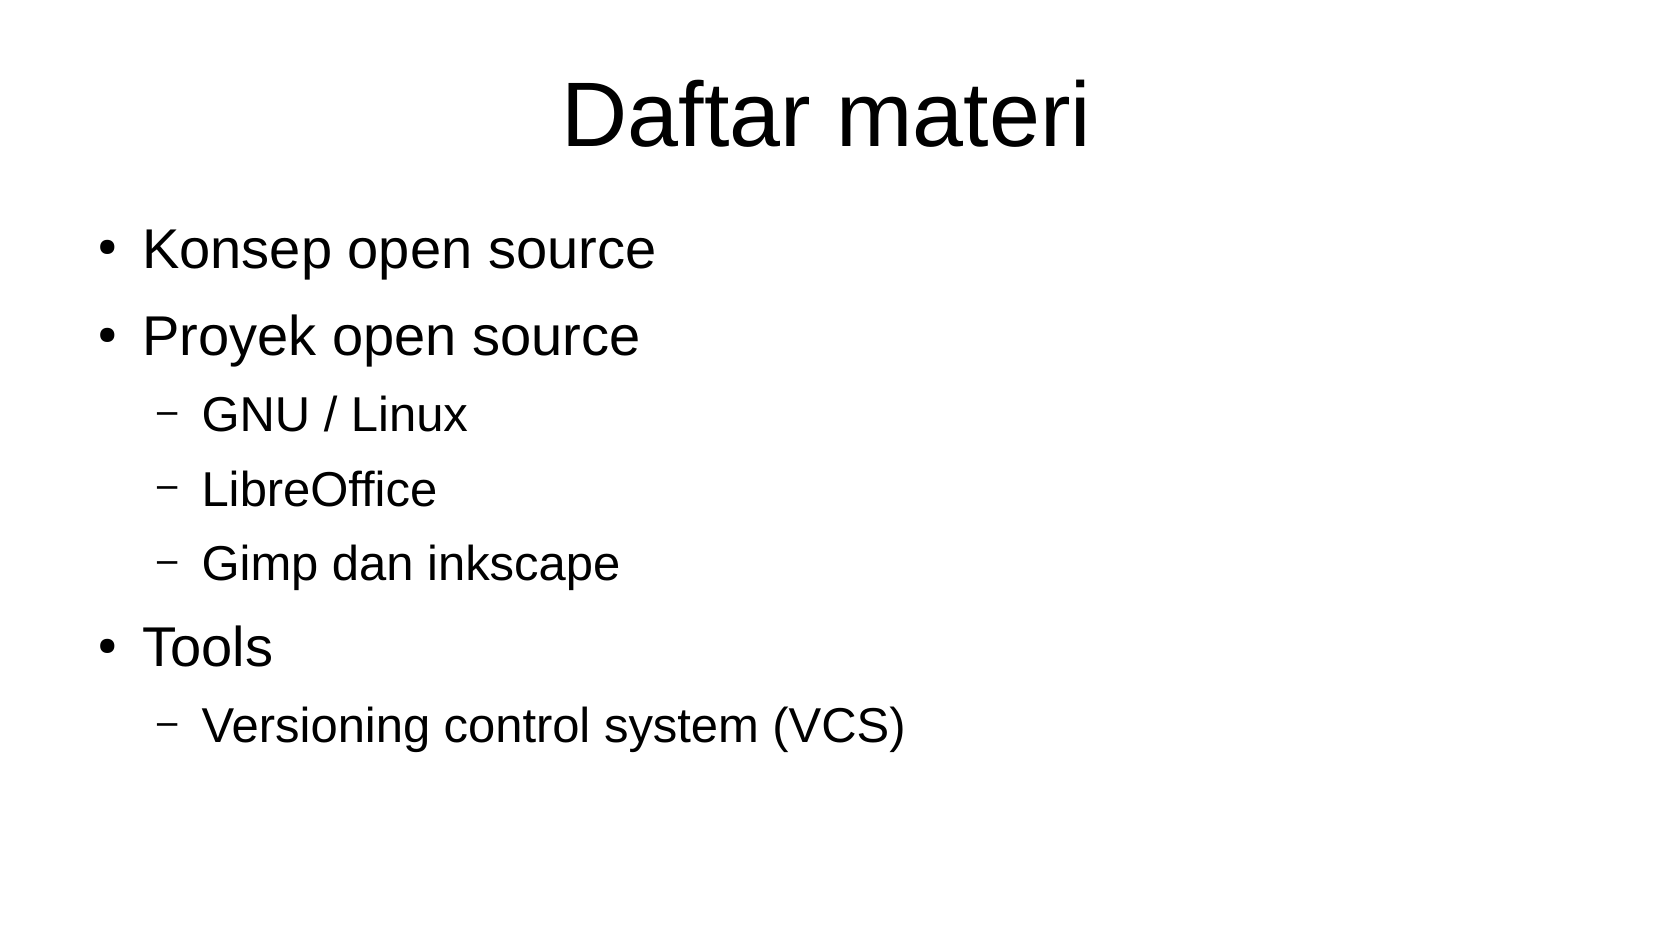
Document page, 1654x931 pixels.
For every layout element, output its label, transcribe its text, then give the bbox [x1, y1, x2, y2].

list Konsep open source Proyek open source GNU / Linux LibreOffice Gimp dan inkscape Tools Versioning control system (VCS) [82, 217, 1571, 758]
title Daftar materi [82, 37, 1571, 193]
